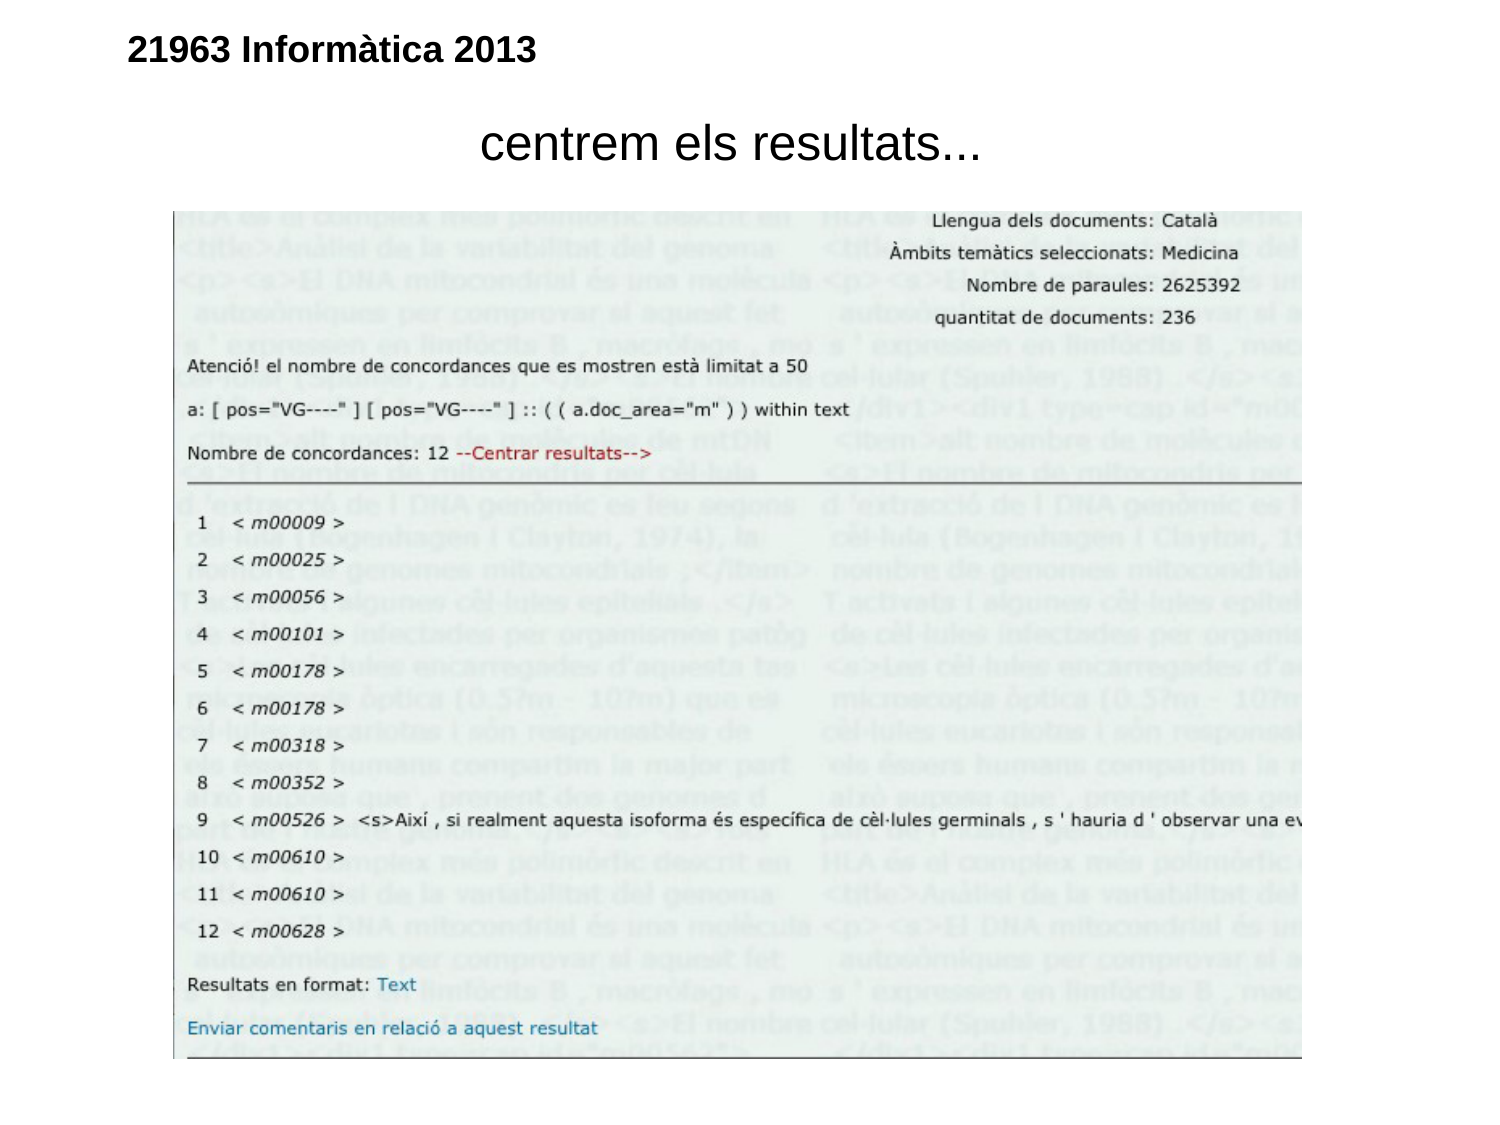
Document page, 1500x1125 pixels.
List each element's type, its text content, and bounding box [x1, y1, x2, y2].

text_box centrem els resultats... [97, 95, 1366, 195]
text_box 21963 Informàtica 2013 [112, 20, 1388, 85]
picture [173, 211, 1302, 1059]
